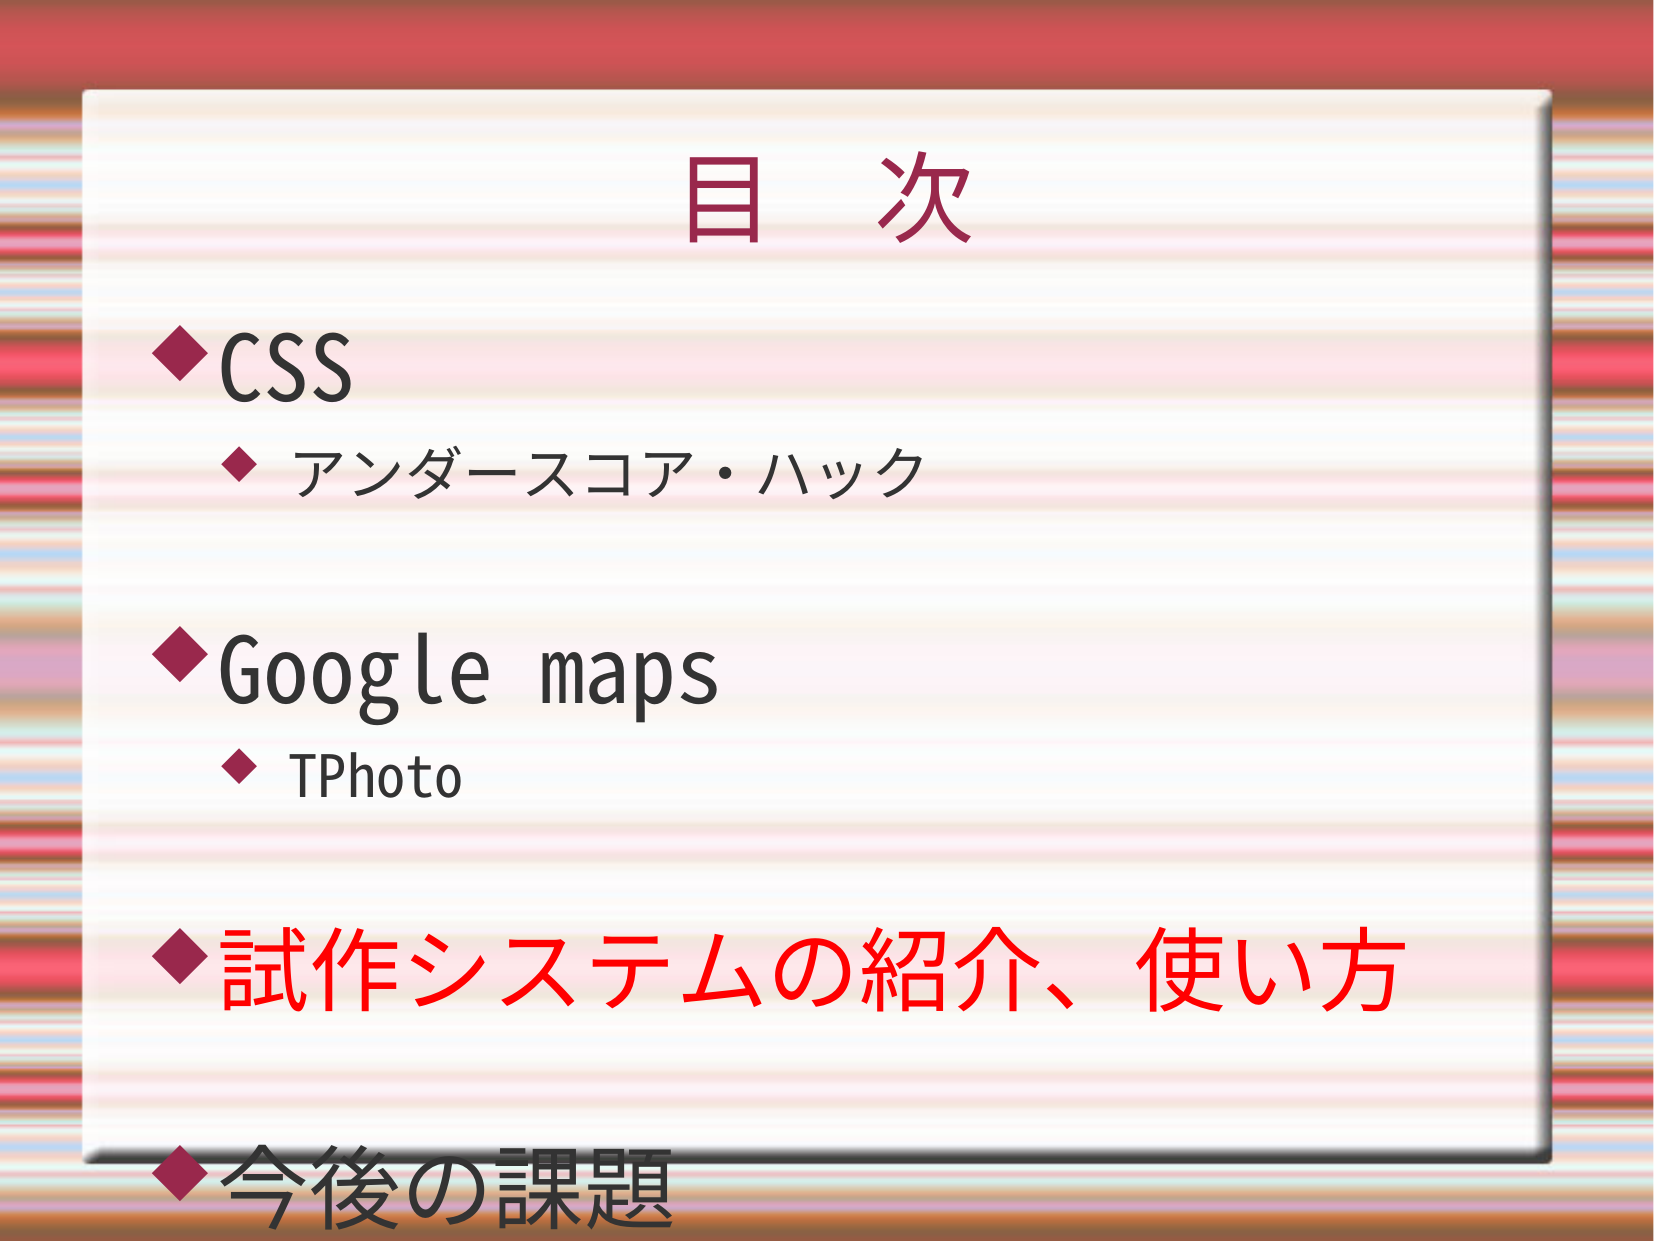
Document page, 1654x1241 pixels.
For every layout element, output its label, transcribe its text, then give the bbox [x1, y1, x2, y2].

title 目 次 [118, 117, 1531, 266]
picture [0, 0, 1654, 1241]
list CSS アンダースコア・ハック Google maps TPhoto 試作システムの紹介、使い方 今後の課題 [134, 295, 1516, 1133]
